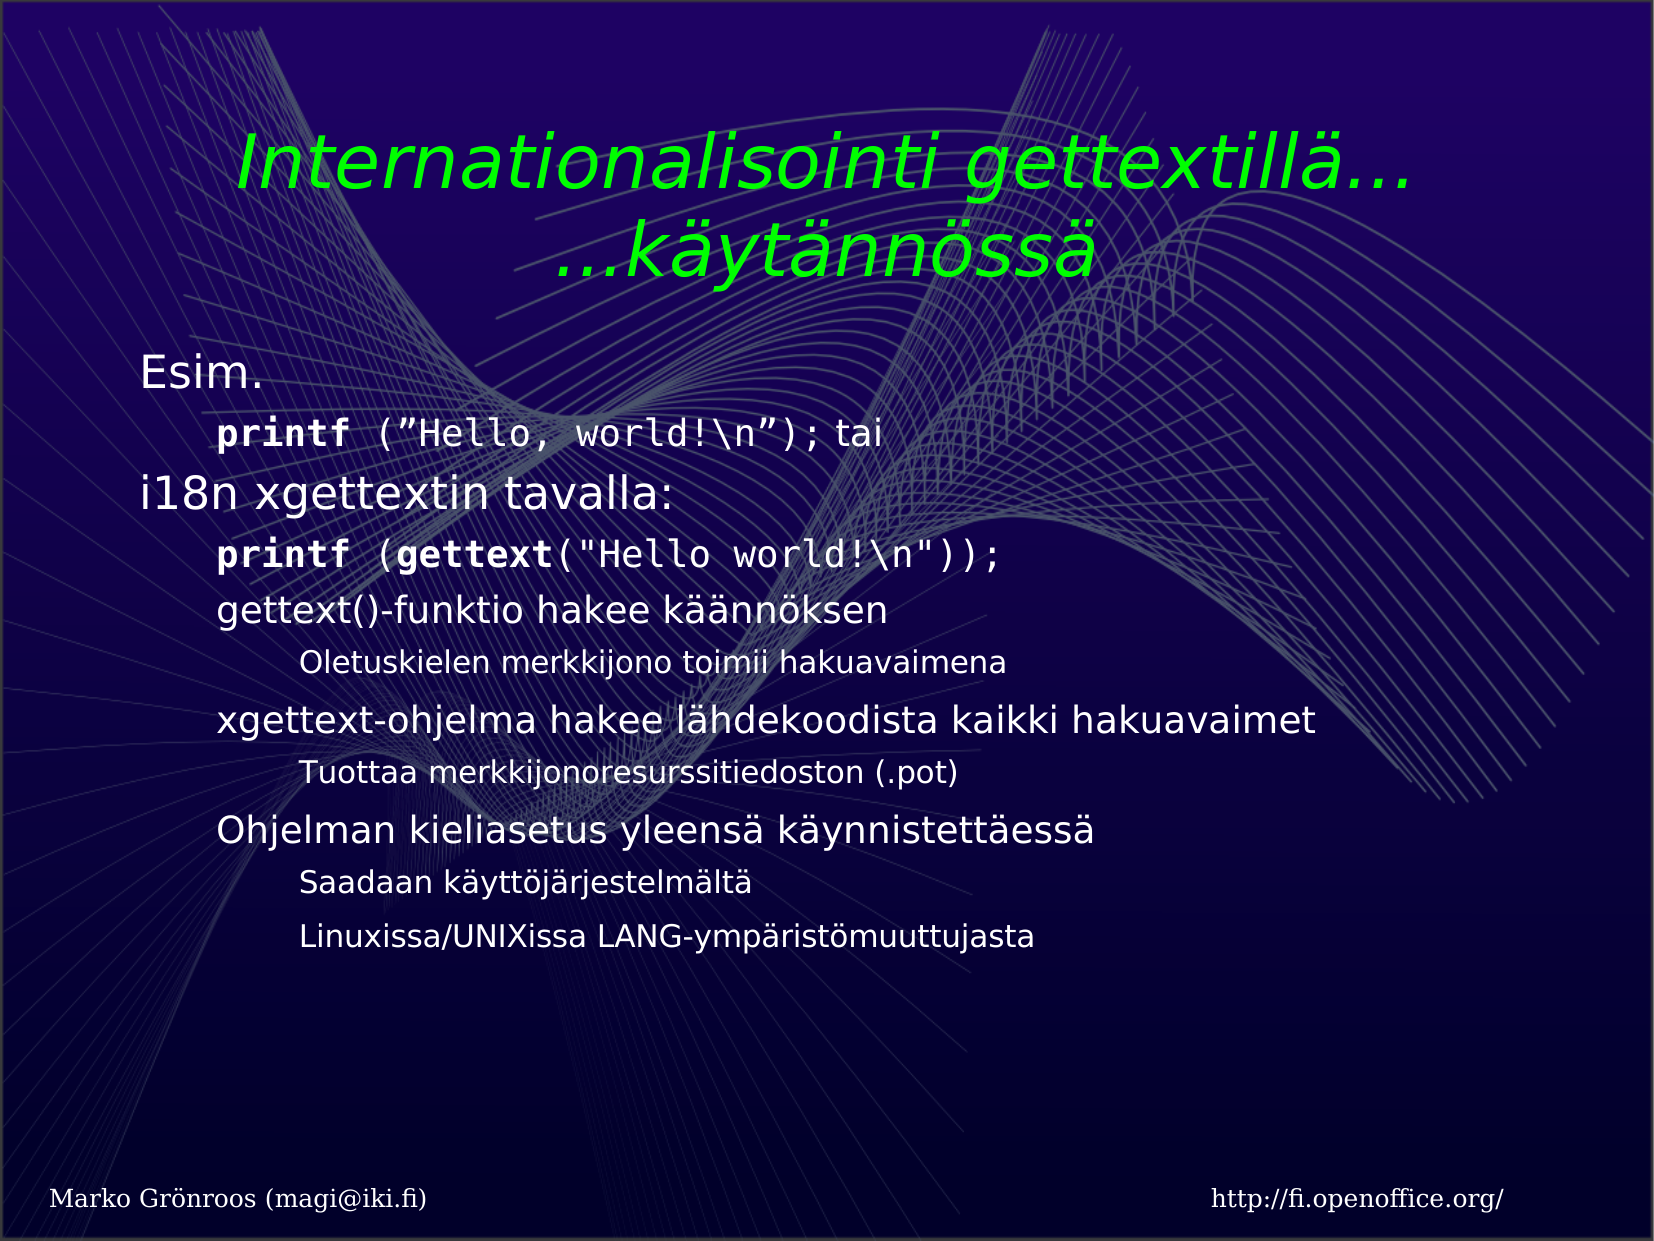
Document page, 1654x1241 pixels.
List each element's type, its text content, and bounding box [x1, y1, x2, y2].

list Esim. printf (”Hello, world!\n”); tai i18n xgettextin tavalla: printf (gettext("Hello world!\n")); gettext()-funktio hakee käännöksen Oletuskielen merkkijono toimii hakuavaimena xgettext-ohjelma hakee lähdekoodista kaikki hakuavaimet Tuottaa merkkijonoresurssitiedoston (.pot) Ohjelman kieliasetus yleensä käynnistettäessä Saadaan käyttöjärjestelmältä Linuxissa/UNIXissa LANG-ympäristömuuttujasta [121, 345, 1561, 1159]
picture [0, 0, 1654, 1241]
title Internationalisointi gettextillä... ...käytännössä [121, 99, 1534, 313]
